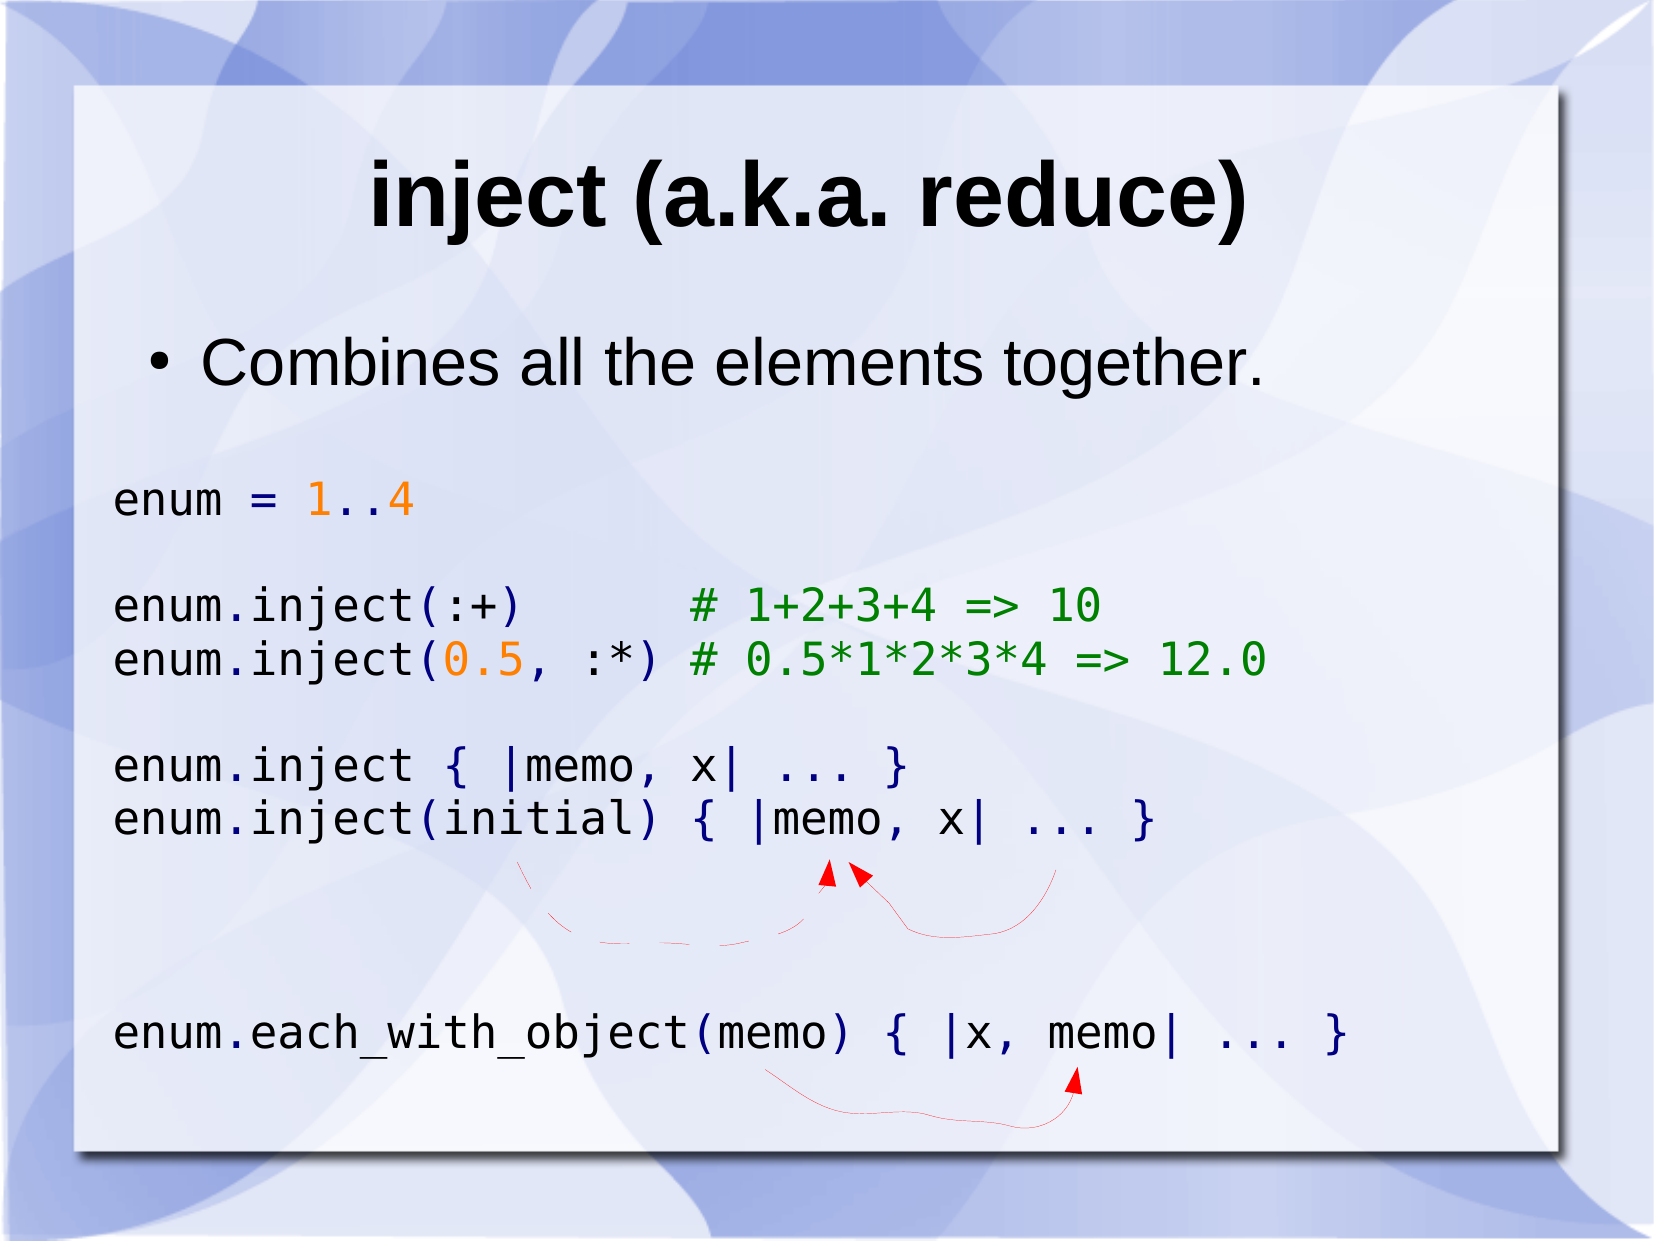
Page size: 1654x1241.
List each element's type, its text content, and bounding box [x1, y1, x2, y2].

list Combines all the elements together. [129, 324, 1489, 451]
picture [0, 0, 1654, 1241]
title inject (a.k.a. reduce) [82, 90, 1536, 298]
text_box enum = 1..4 enum.inject(:+) # 1+2+3+4 => 10 enum.inject(0.5, :*) # 0.5*1*2*3*4 => 12.0 enum.inject { |memo, x| ... } enum.inject(initial) { |memo, x| ... } enum.each_with_object(memo) { |x, memo| ... } [112, 472, 1501, 1059]
